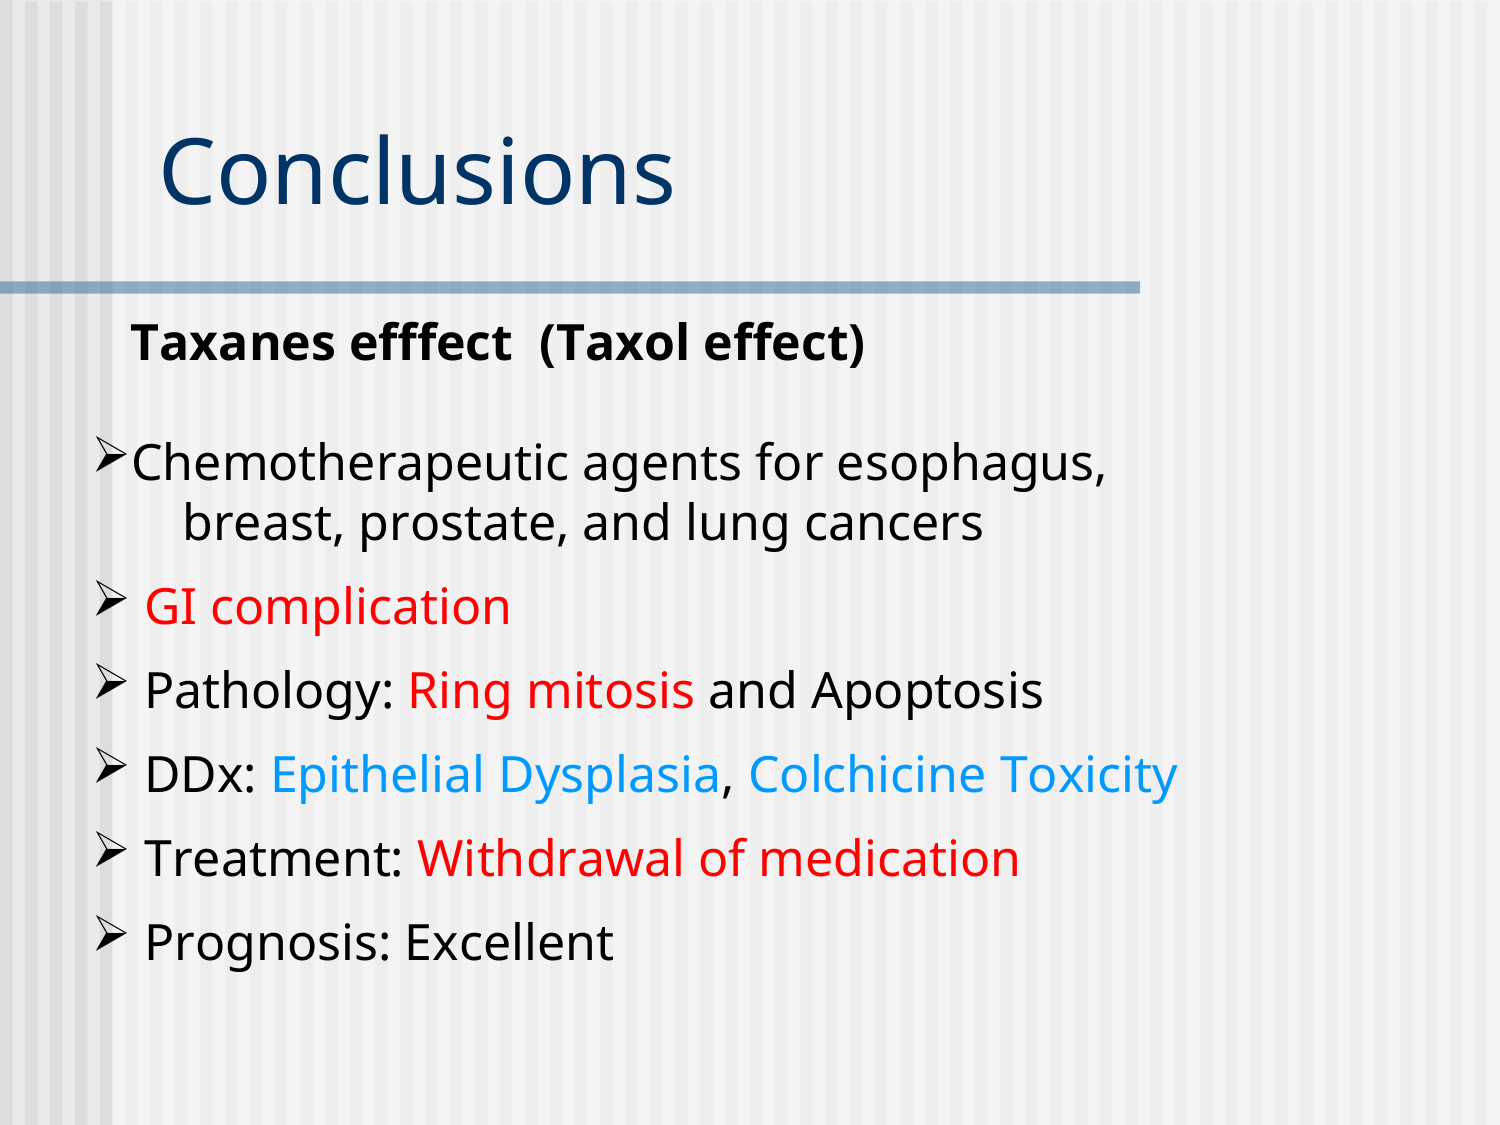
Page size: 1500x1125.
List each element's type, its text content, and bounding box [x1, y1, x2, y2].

text_box Taxanes efffect (Taxol effect) Chemotherapeutic agents for esophagus, breast, prostate, and lung cancers GI complication Pathology: Ring mitosis and Apoptosis DDx: Epithelial Dysplasia, Colchicine Toxicity Treatment: Withdrawal of medication Prognosis: Excellent [76, 302, 1377, 1125]
title Conclusions [143, 104, 1483, 231]
